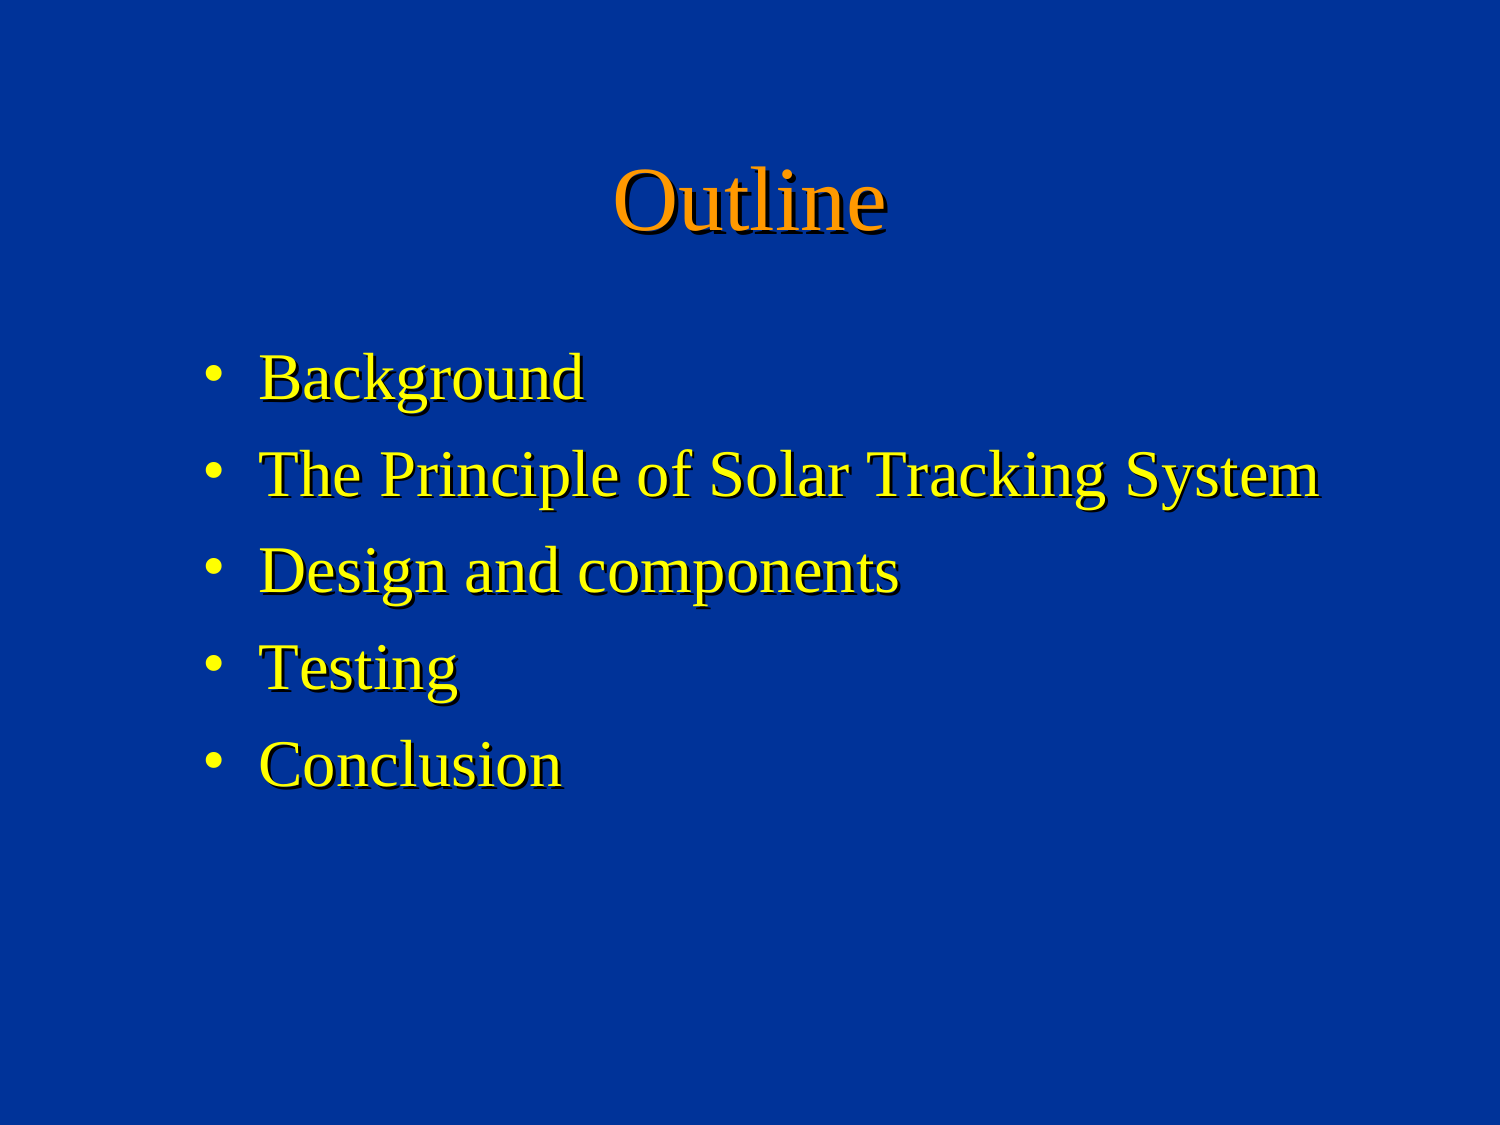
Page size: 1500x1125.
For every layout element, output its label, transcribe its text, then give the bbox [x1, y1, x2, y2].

list Background The Principle of Solar Tracking System Design and components Testing Conclusion [187, 324, 1401, 876]
title Outline [112, 99, 1388, 288]
